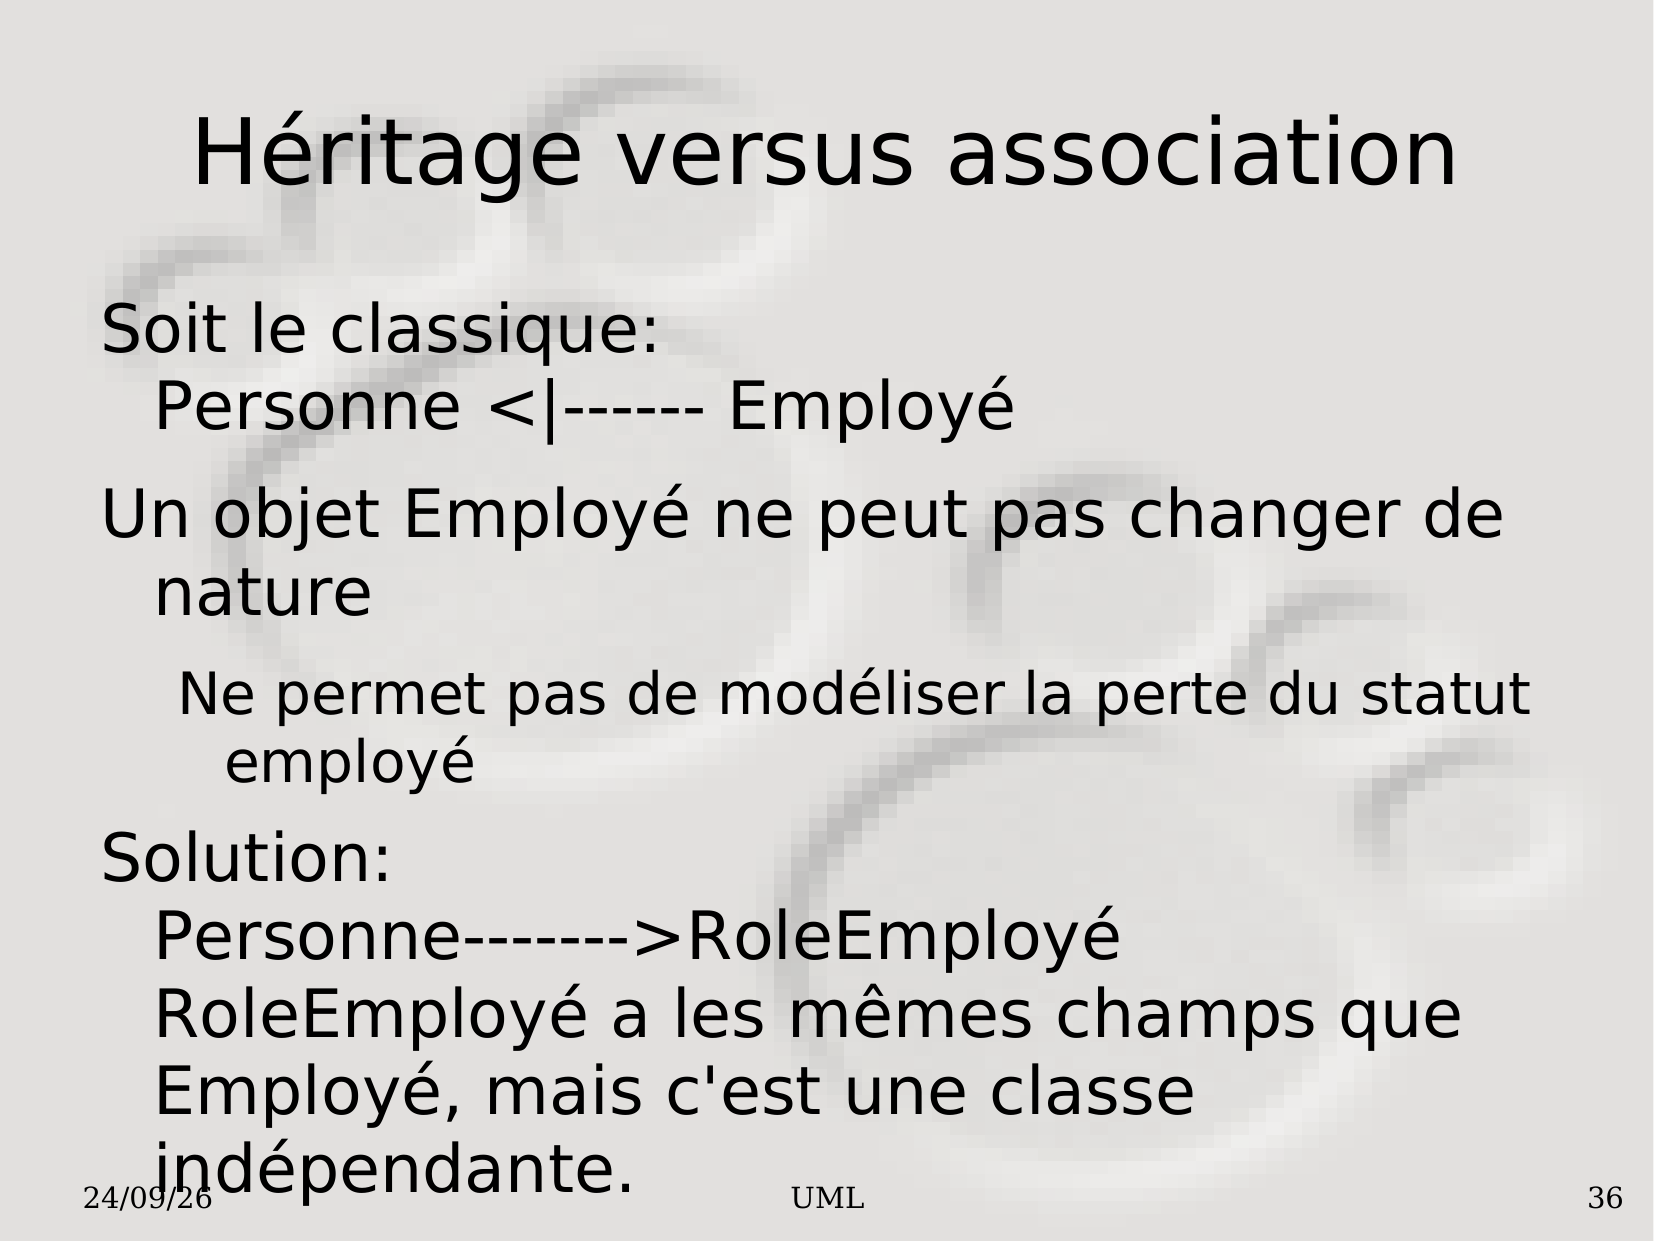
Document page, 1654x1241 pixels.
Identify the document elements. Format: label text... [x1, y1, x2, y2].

list Soit le classique: Personne <|------ Employé Un objet Employé ne peut pas changer de nature Ne permet pas de modéliser la perte du statut employé Solution: Personne------->RoleEmployé RoleEmployé a les mêmes champs que Employé, mais c'est une classe indépendante. [82, 290, 1571, 1209]
picture [0, 0, 1654, 1241]
title Héritage versus association [82, 49, 1571, 257]
